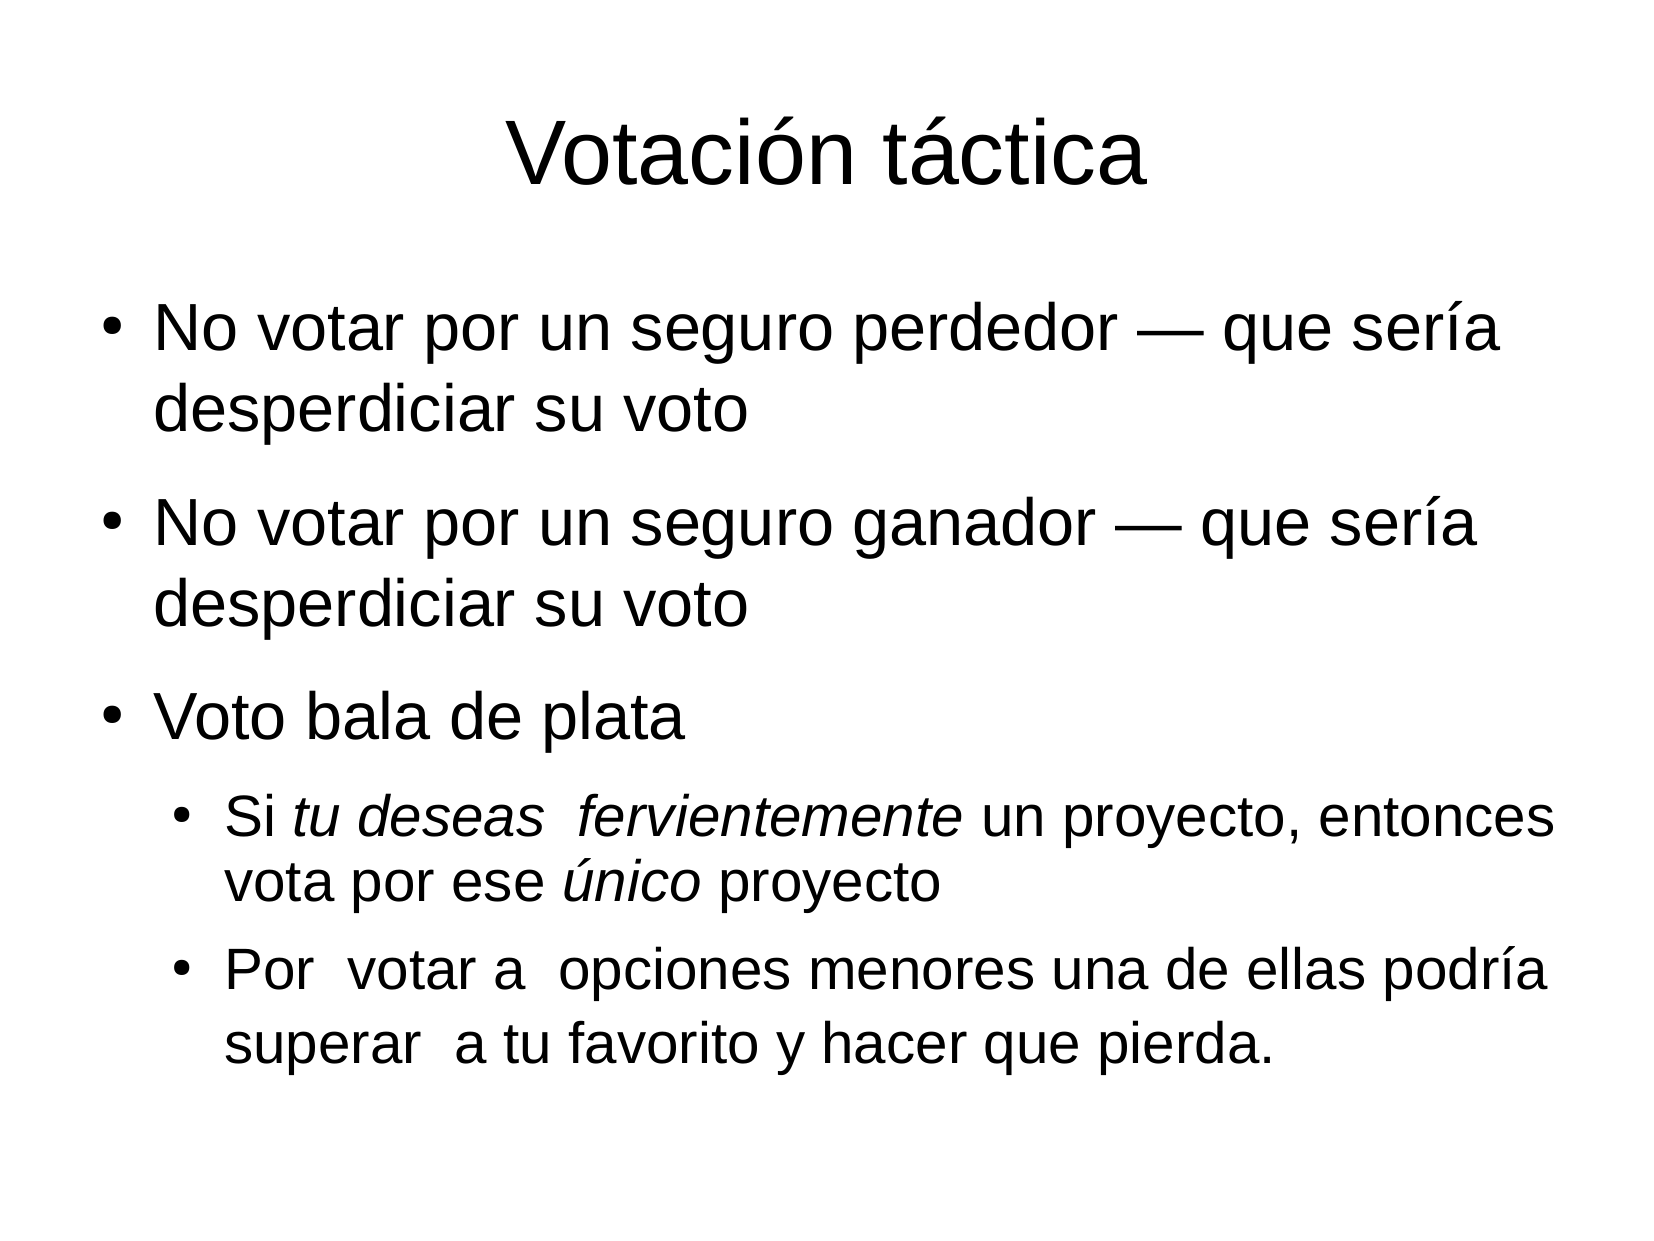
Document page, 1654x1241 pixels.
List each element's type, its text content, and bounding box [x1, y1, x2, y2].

list No votar por un seguro perdedor — que sería desperdiciar su voto No votar por un seguro ganador — que sería desperdiciar su voto Voto bala de plata Si tu deseas fervientemente un proyecto, entonces vota por ese único proyecto Por votar a opciones menores una de ellas podría superar a tu favorito y hacer que pierda. [82, 290, 1571, 1109]
title Votación táctica [82, 49, 1571, 257]
